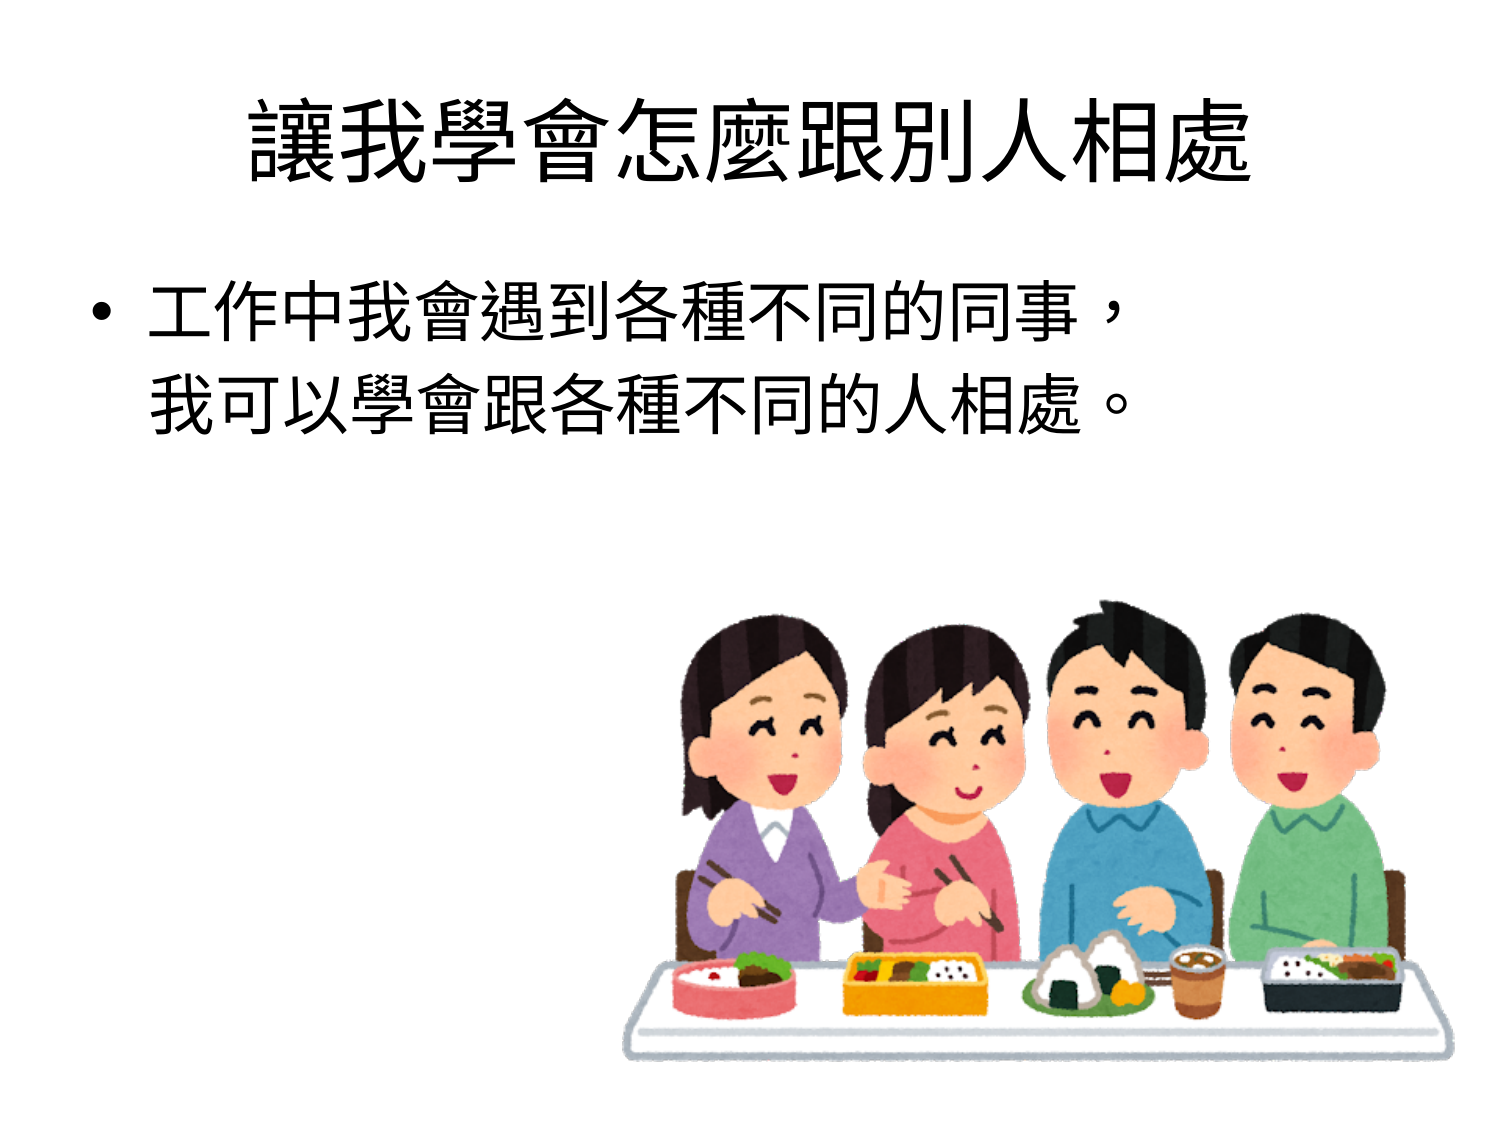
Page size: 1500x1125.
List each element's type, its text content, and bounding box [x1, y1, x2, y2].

picture [607, 503, 1467, 1125]
title 讓我學會怎麼跟別人相處 [75, 45, 1425, 233]
list 工作中我會遇到各種不同的同事， 我可以學會跟各種不同的人相處。 [75, 262, 1425, 1005]
